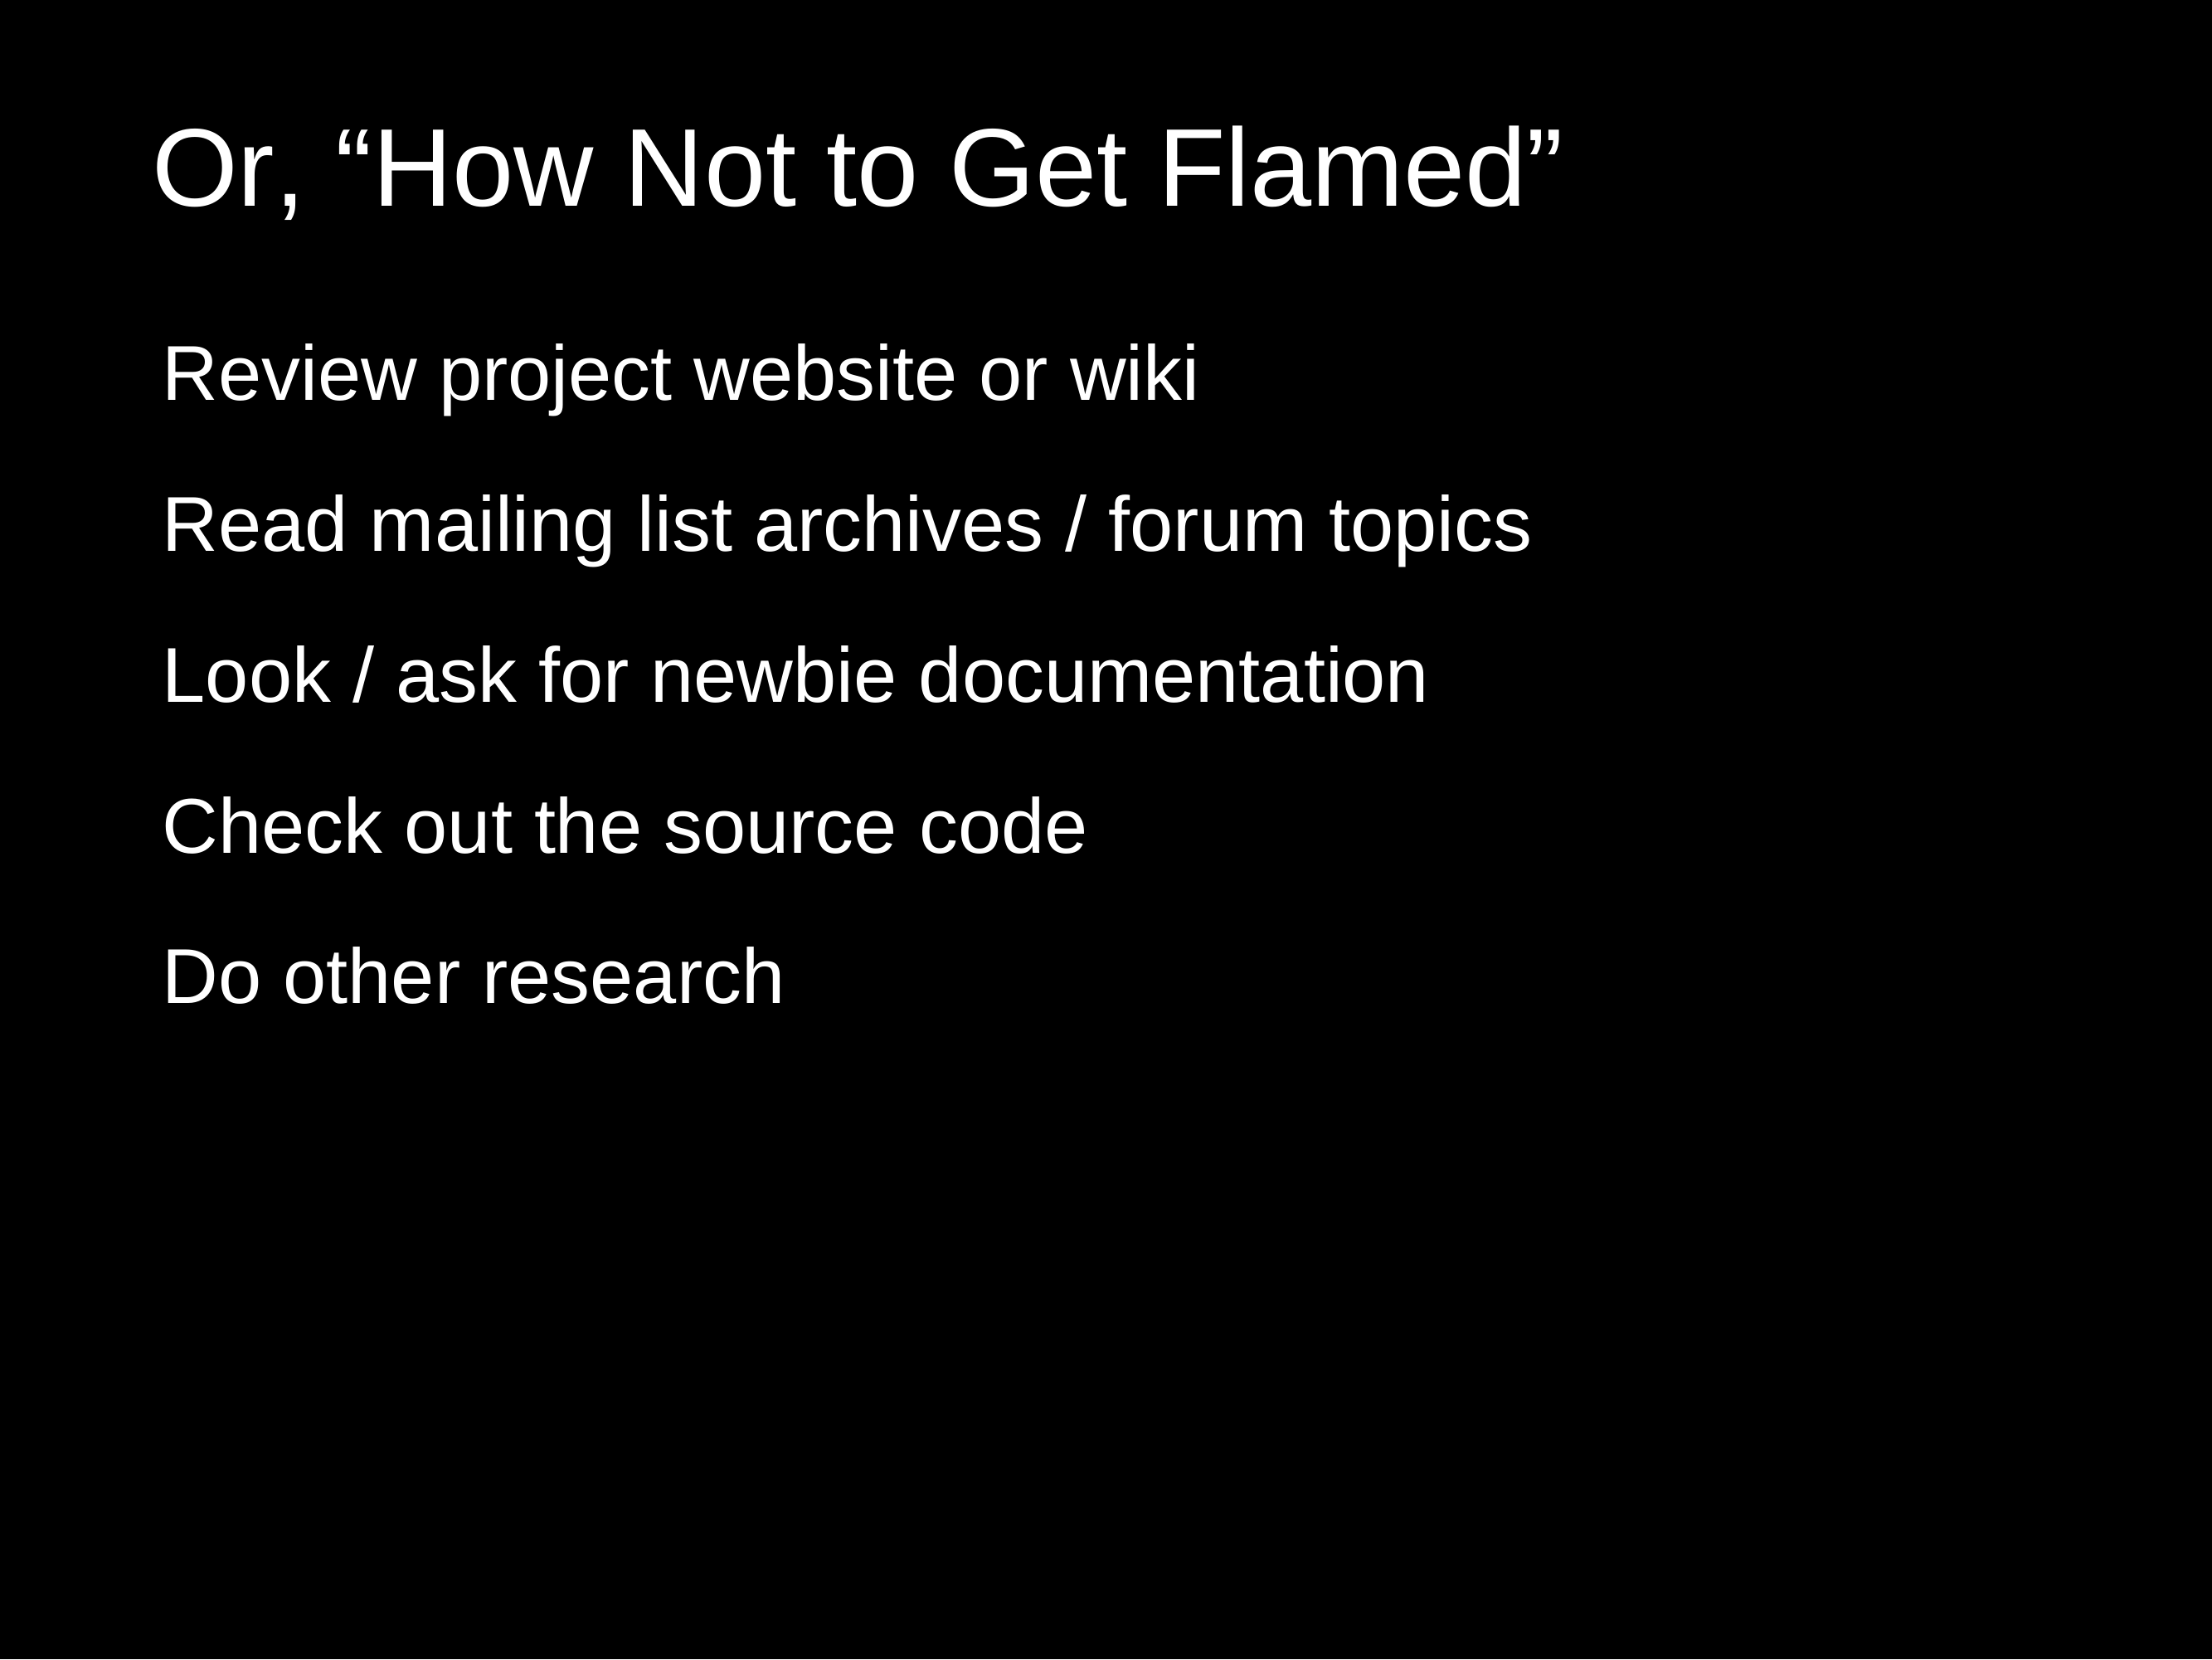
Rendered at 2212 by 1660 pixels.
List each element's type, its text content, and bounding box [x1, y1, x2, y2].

list Review project website or wiki Read mailing list archives / forum topics Look / ask for newbie documentation Check out the source code Do other research [152, 286, 2059, 1556]
title Or, “How Not to Get Flamed” [152, 80, 2059, 256]
